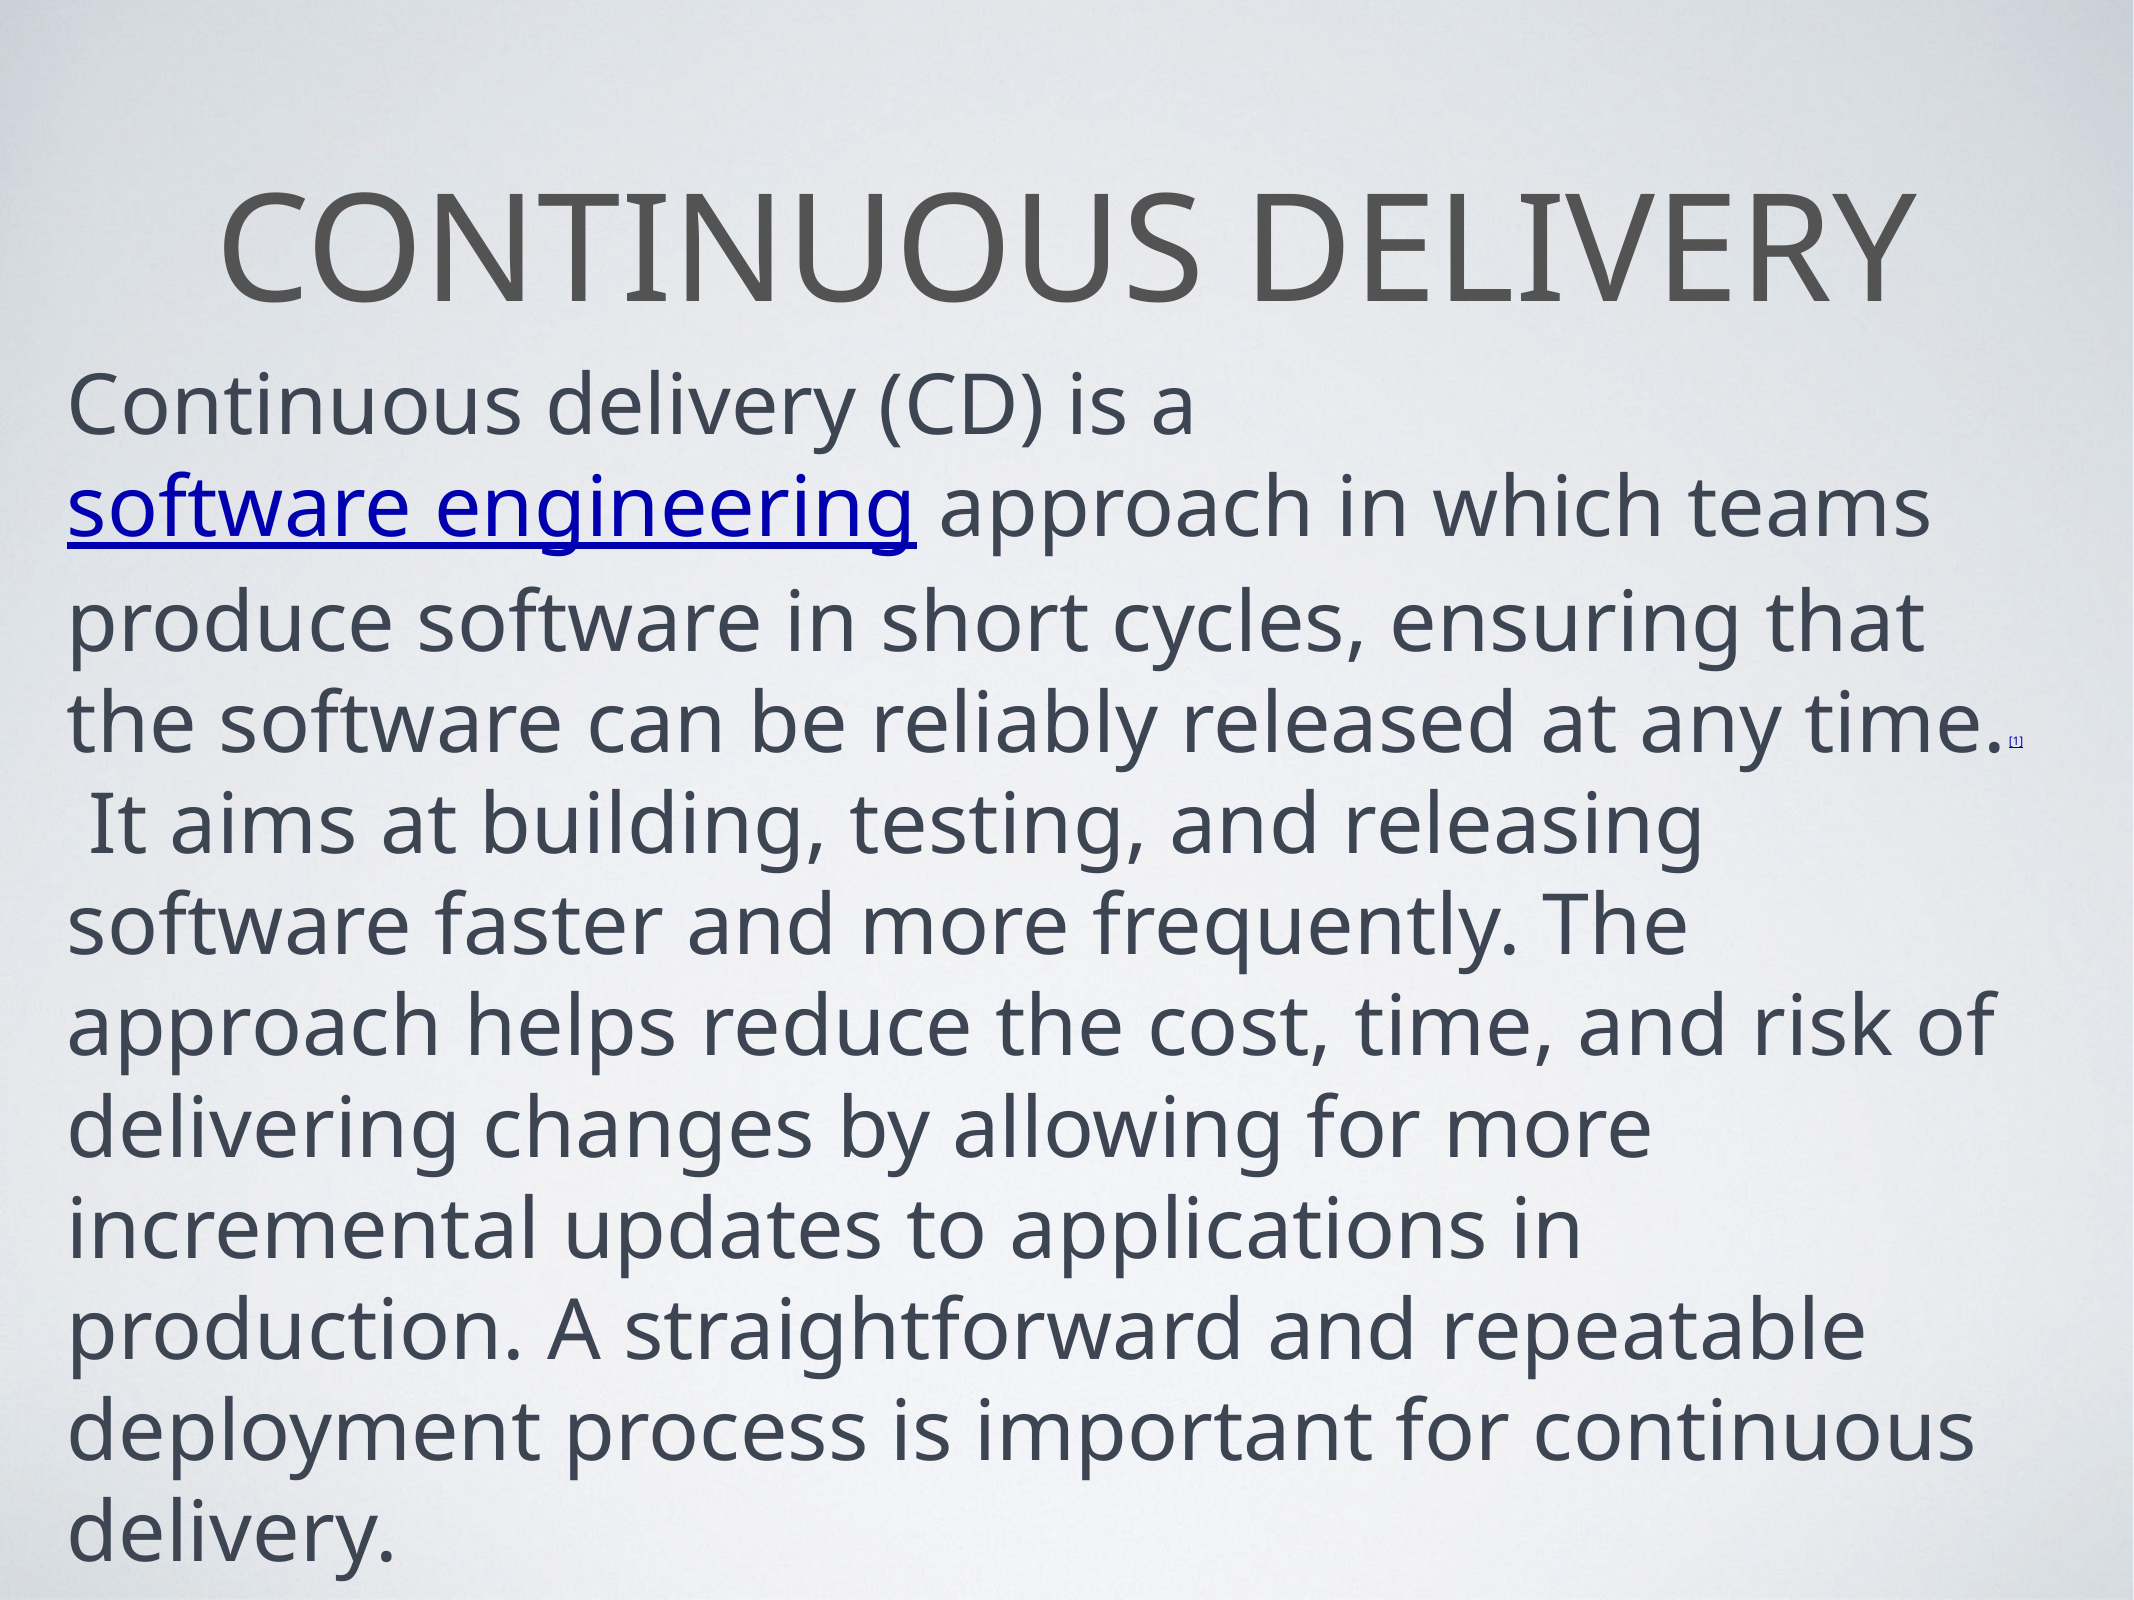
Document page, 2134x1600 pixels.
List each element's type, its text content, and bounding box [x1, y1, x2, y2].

list Continuous delivery (CD) is a software engineering approach in which teams produce software in short cycles, ensuring that the software can be reliably released at any time.[1] It aims at building, testing, and releasing software faster and more frequently. The approach helps reduce the cost, time, and risk of delivering changes by allowing for more incremental updates to applications in production. A straightforward and repeatable deployment process is important for continuous delivery. [58, 447, 2075, 1482]
picture [0, 0, 2134, 1600]
title Continuous delivery [58, 41, 2075, 442]
